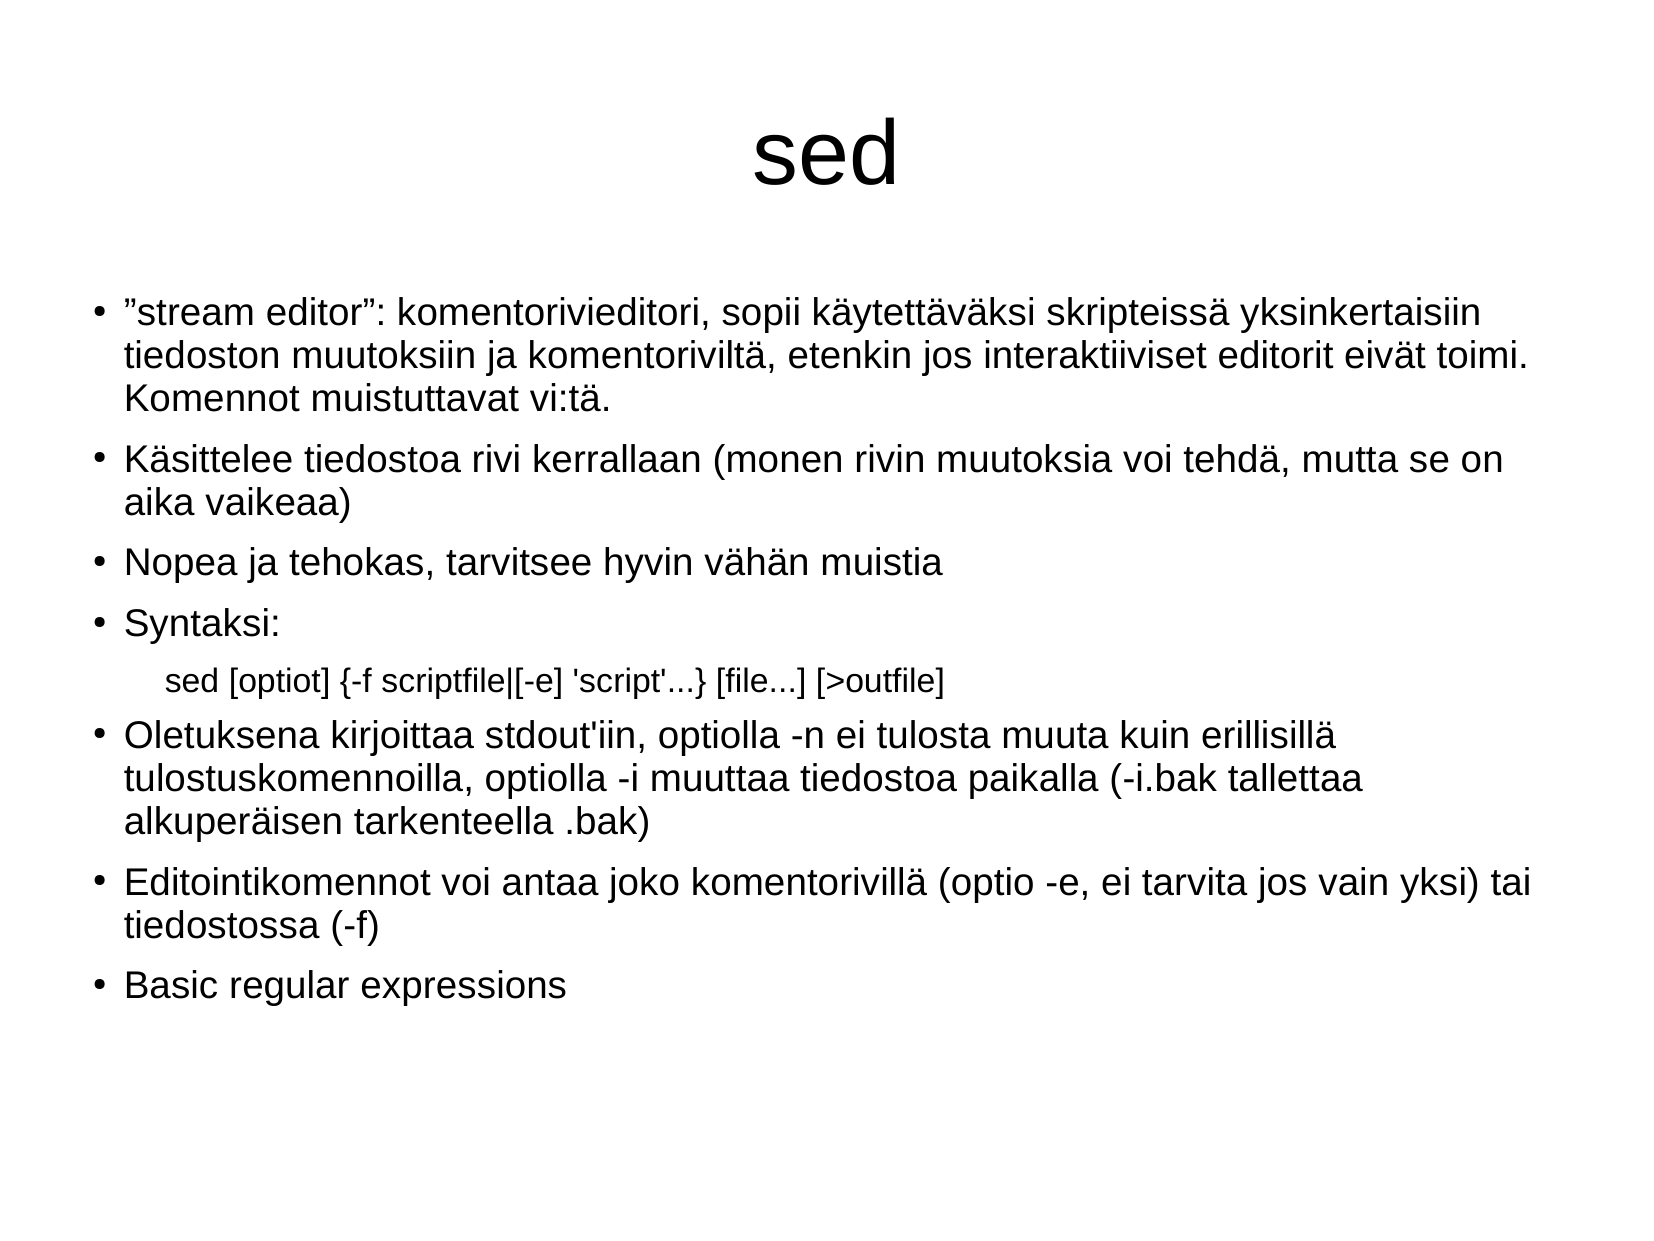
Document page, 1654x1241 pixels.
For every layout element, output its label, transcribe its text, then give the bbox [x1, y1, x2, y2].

list ”stream editor”: komentorivieditori, sopii käytettäväksi skripteissä yksinkertaisiin tiedoston muutoksiin ja komentoriviltä, etenkin jos interaktiiviset editorit eivät toimi. Komennot muistuttavat vi:tä. Käsittelee tiedostoa rivi kerrallaan (monen rivin muutoksia voi tehdä, mutta se on aika vaikeaa) Nopea ja tehokas, tarvitsee hyvin vähän muistia Syntaksi: sed [optiot] {-f scriptfile|[-e] 'script'...} [file...] [>outfile] Oletuksena kirjoittaa stdout'iin, optiolla -n ei tulosta muuta kuin erillisillä tulostuskomennoilla, optiolla -i muuttaa tiedostoa paikalla (-i.bak tallettaa alkuperäisen tarkenteella .bak) Editointikomennot voi antaa joko komentorivillä (optio -e, ei tarvita jos vain yksi) tai tiedostossa (-f) Basic regular expressions [82, 290, 1571, 1010]
title sed [82, 49, 1571, 257]
